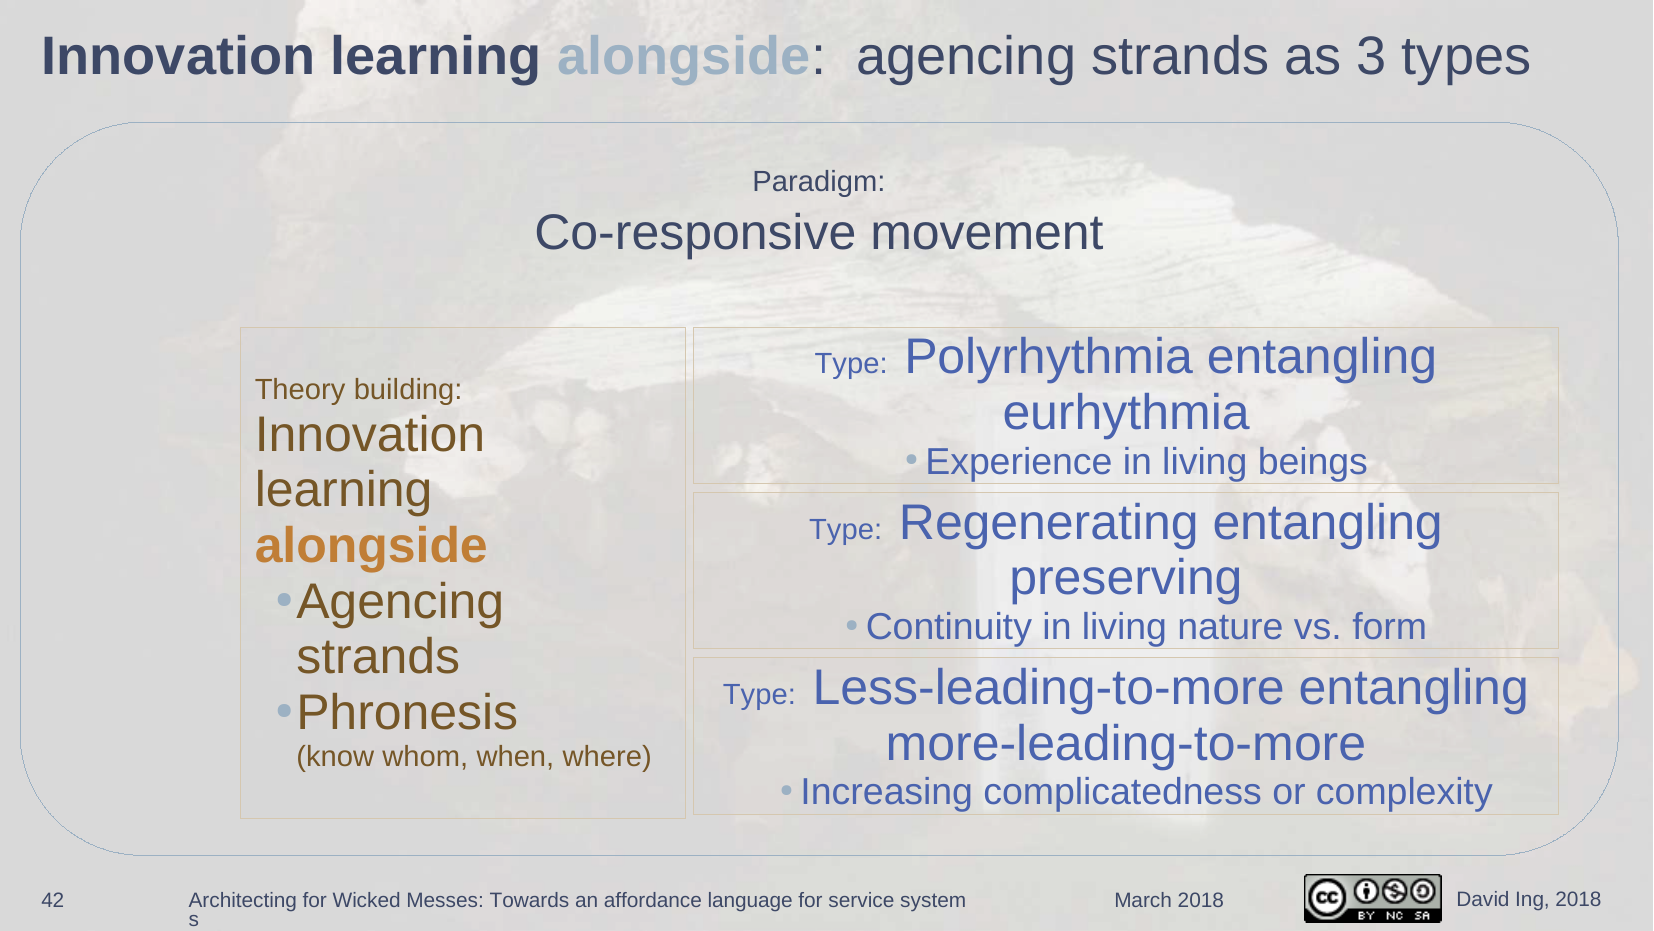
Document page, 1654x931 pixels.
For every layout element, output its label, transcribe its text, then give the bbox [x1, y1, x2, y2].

title Innovation learning alongside: agencing strands as 3 types [41, 30, 1613, 126]
text_box Type: Less-leading-to-more entangling more-leading-to-more Increasing complicatedness or complexity [693, 657, 1559, 815]
text_box Type: Regenerating entangling preserving Continuity in living nature vs. form [693, 492, 1559, 649]
text_box Paradigm: Co-responsive movement [20, 122, 1619, 856]
picture [1304, 874, 1442, 923]
text_box Theory building: Innovation learning alongside Agencing strands Phronesis (know whom, when, where) [240, 327, 686, 819]
text_box Type: Polyrhythmia entangling eurhythmia Experience in living beings [693, 327, 1559, 484]
text_box Solving for the optimal Problem solution involves analysis, research employing quantitative methods seeking optimal outcomes. Unfortunately, as conditions change, problems frequently do not remain solved or resolved but reappear, and usually in more complex forms. Furthermore, every solution and resolution generates new problems, ones that tend to be more complex than the ones solved or resolved. [0, 0, 1653, 931]
